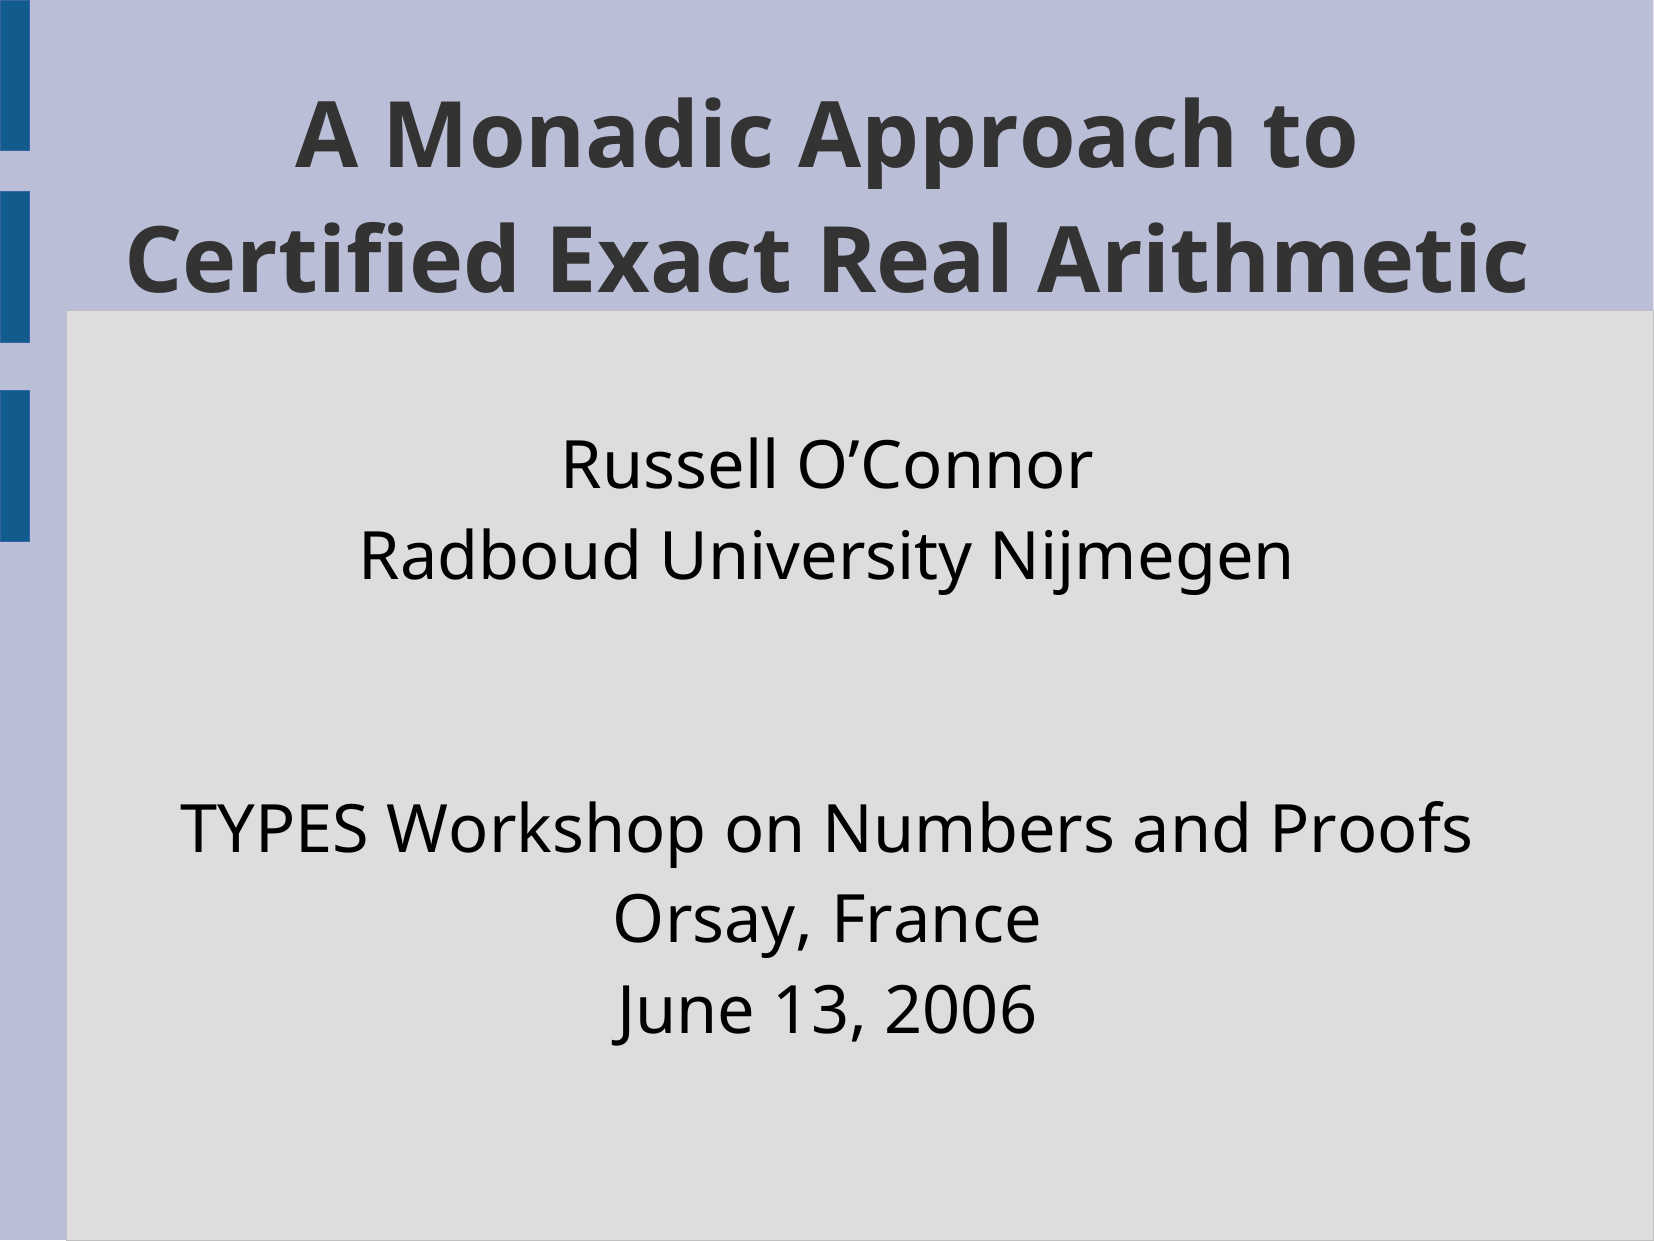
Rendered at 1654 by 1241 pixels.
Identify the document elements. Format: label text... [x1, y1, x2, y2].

subtitle Russell O’Connor Radboud University Nijmegen TYPES Workshop on Numbers and Proofs Orsay, France June 13, 2006 [121, 344, 1534, 1127]
title A Monadic Approach to Certified Exact Real Arithmetic [121, 55, 1534, 334]
